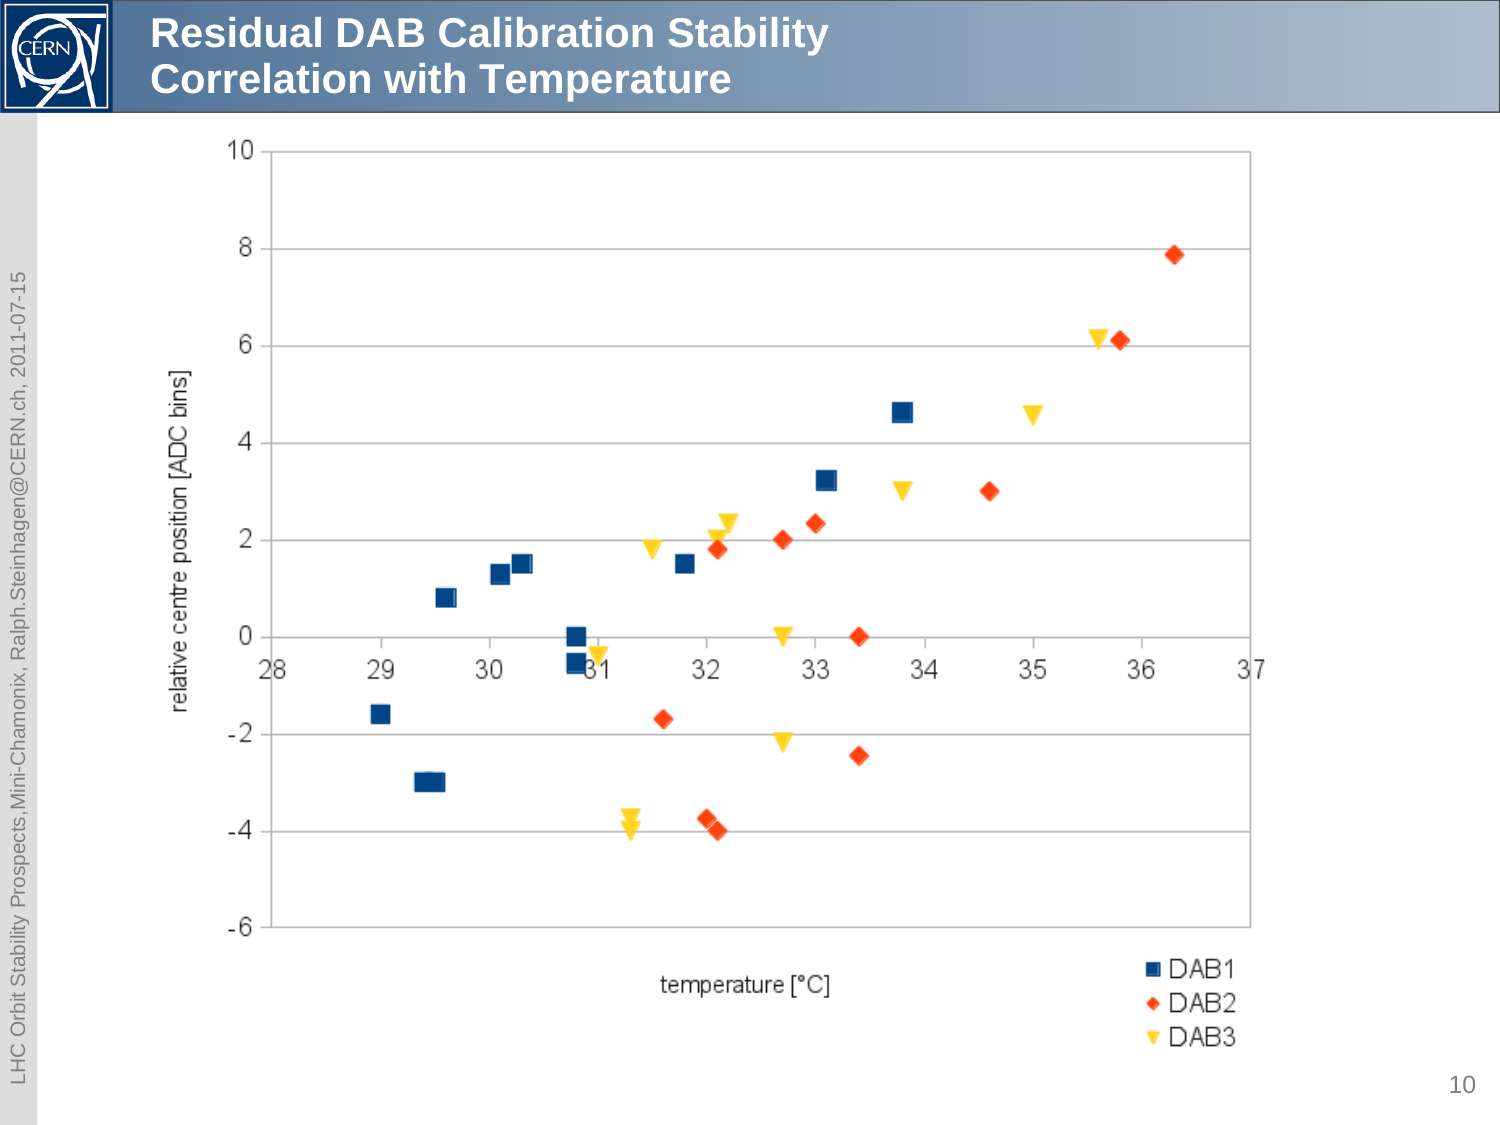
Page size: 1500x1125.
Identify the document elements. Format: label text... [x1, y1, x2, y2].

title Residual DAB Calibration Stability Correlation with Temperature [150, 0, 1201, 113]
picture [0, 0, 113, 113]
picture [156, 132, 1279, 1066]
